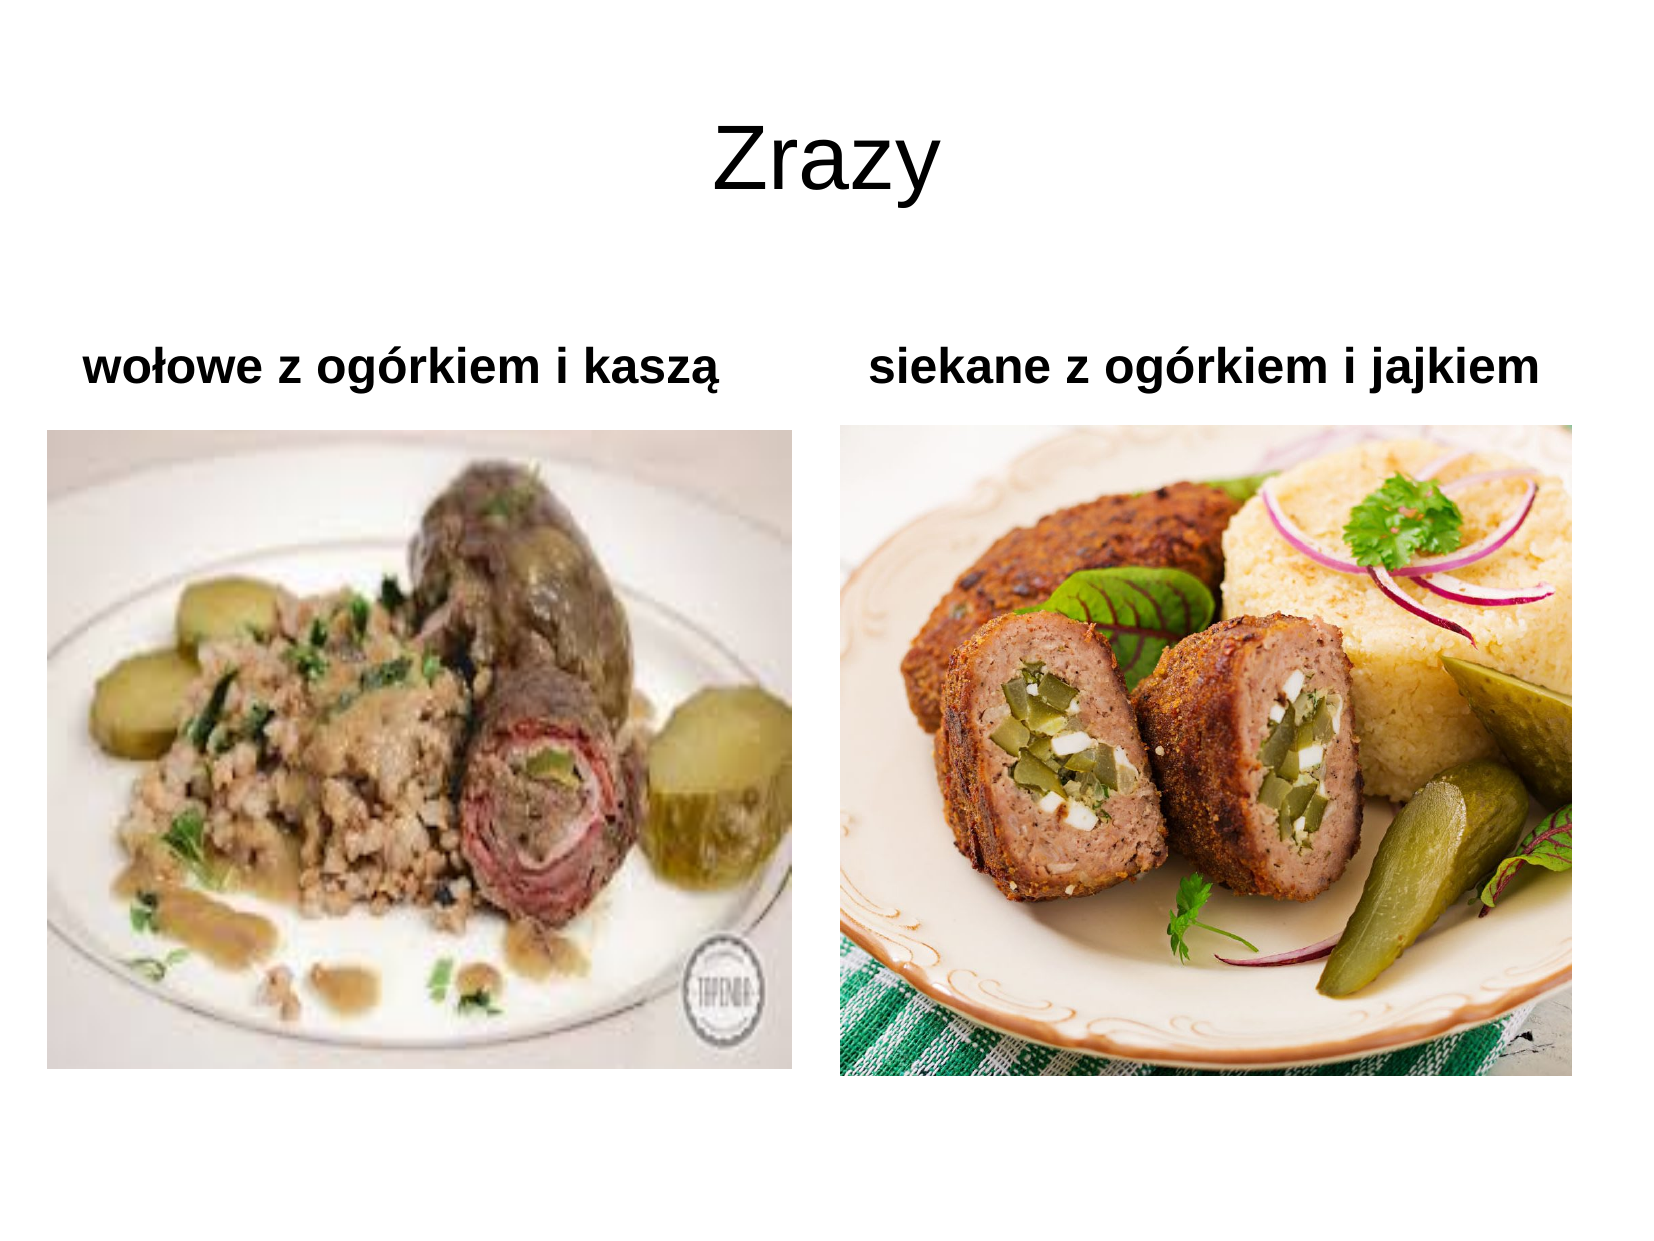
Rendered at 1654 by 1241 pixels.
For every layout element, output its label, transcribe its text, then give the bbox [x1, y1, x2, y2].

list wołowe z ogórkiem i kaszą [82, 277, 814, 394]
picture [47, 430, 792, 1069]
list siekane z ogórkiem i jajkiem [840, 277, 1572, 394]
title Zrazy [82, 49, 1572, 257]
picture [840, 425, 1572, 1076]
